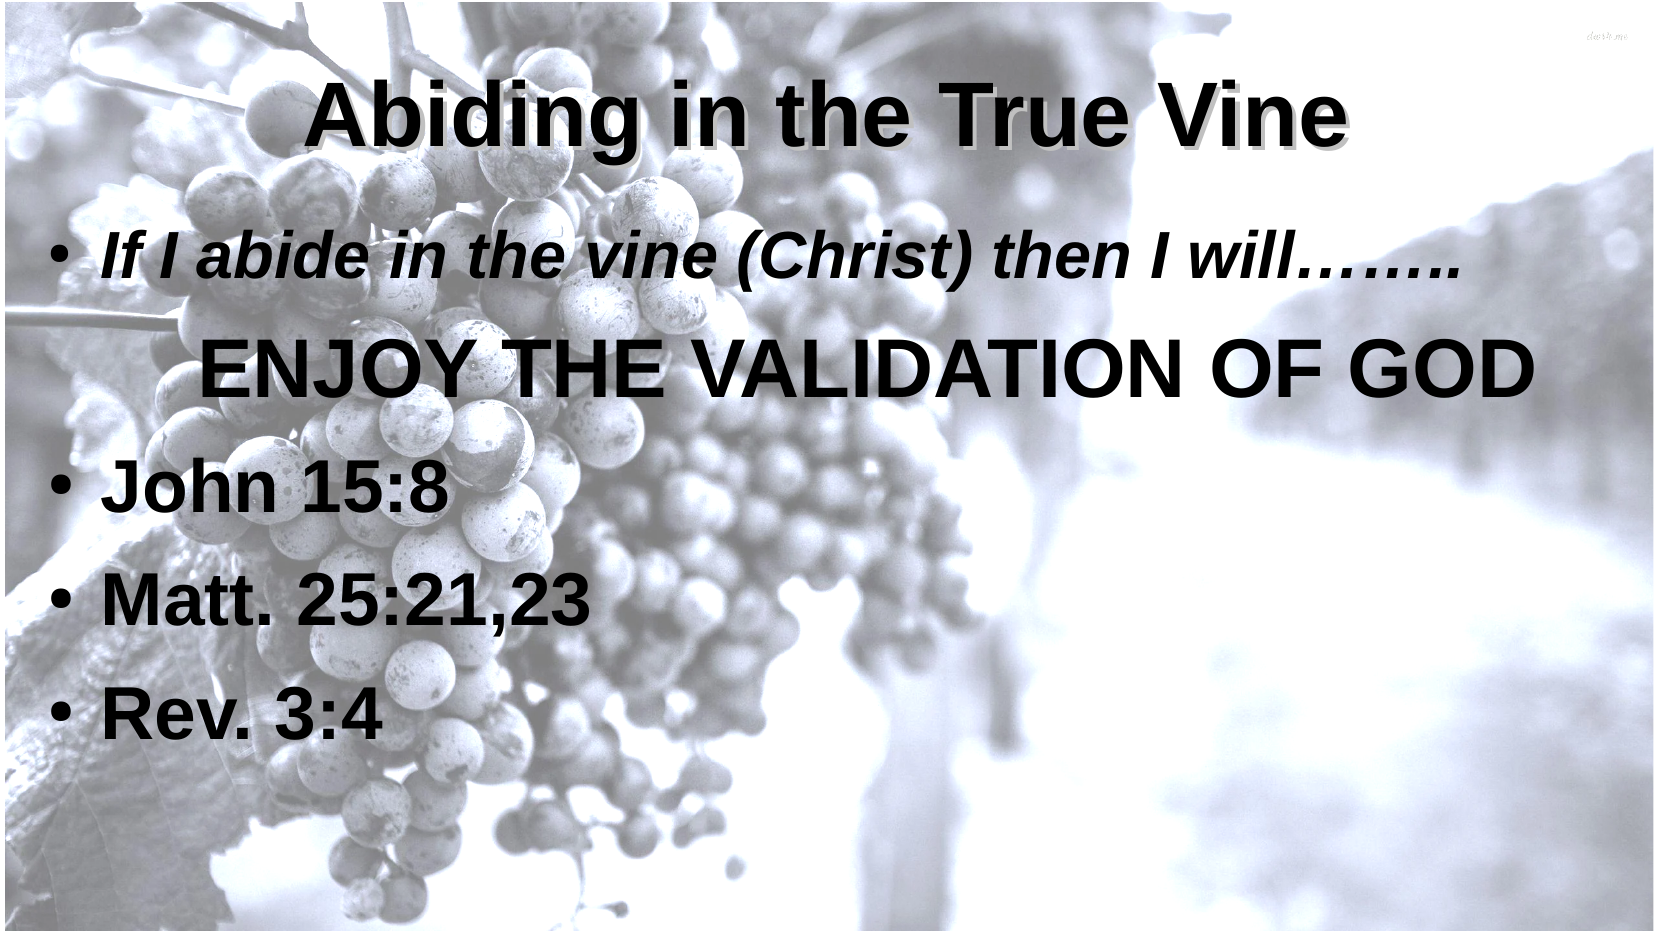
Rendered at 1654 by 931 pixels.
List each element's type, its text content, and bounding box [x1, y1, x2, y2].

title Abiding in the True Vine [82, 37, 1571, 193]
picture [5, 2, 1654, 931]
list If I abide in the vine (Christ) then I will…….. ENJOY THE VALIDATION OF GOD John 15:8 Matt. 25:21,23 Rev. 3:4 [30, 217, 1636, 916]
